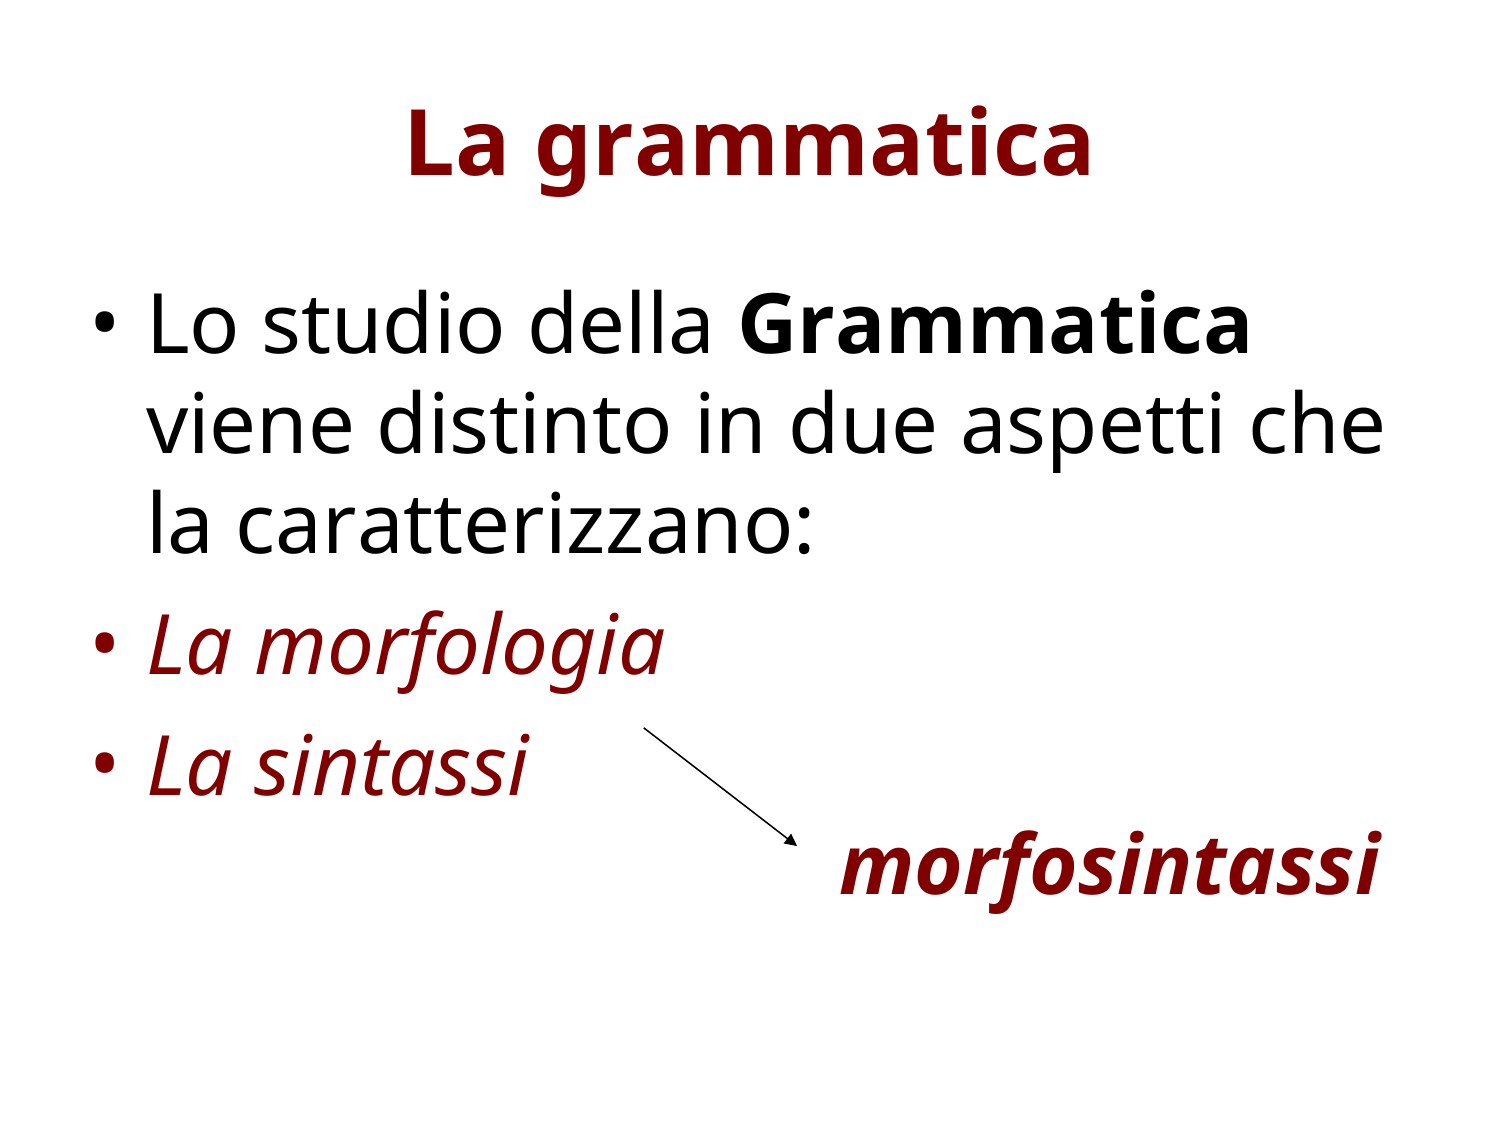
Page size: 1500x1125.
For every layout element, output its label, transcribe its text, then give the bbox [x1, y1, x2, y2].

list Lo studio della Grammatica viene distinto in due aspetti che la caratterizzano: La morfologia La sintassi morfosintassi [75, 262, 1426, 1000]
title La grammatica [75, 45, 1426, 233]
